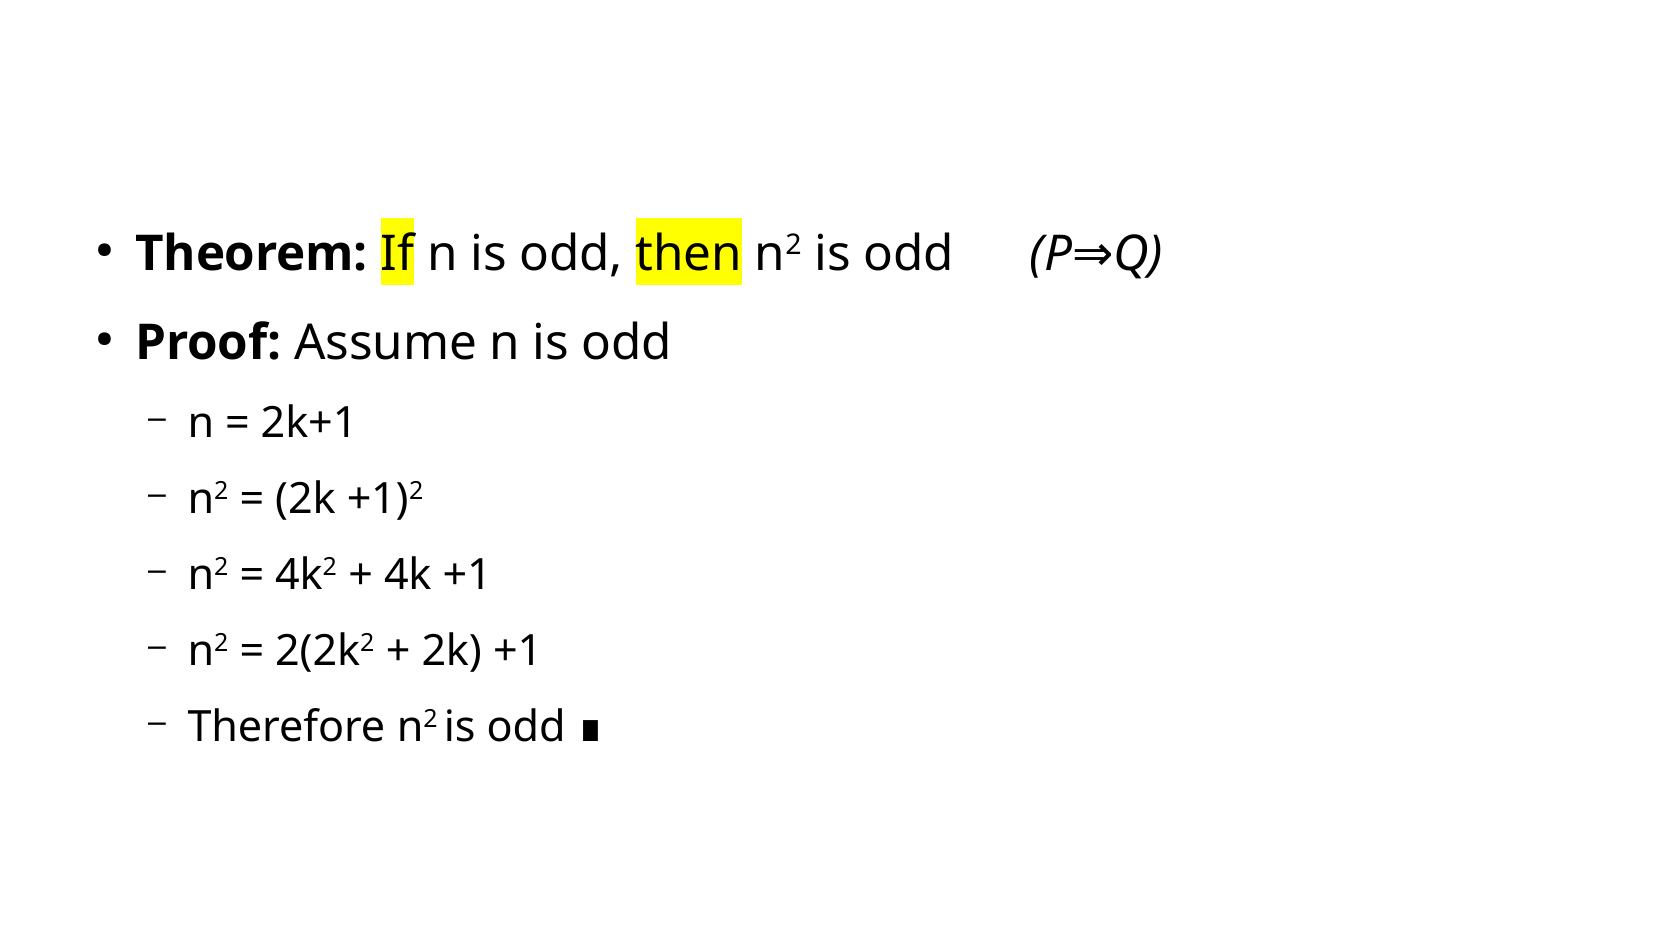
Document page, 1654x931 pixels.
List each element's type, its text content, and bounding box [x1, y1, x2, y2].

list Theorem: If n is odd, then n2 is odd (P⇒Q) Proof: Assume n is odd n = 2k+1 n2 = (2k +1)2 n2 = 4k2 + 4k +1 n2 = 2(2k2 + 2k) +1 Therefore n2 is odd ∎ [82, 217, 1571, 758]
